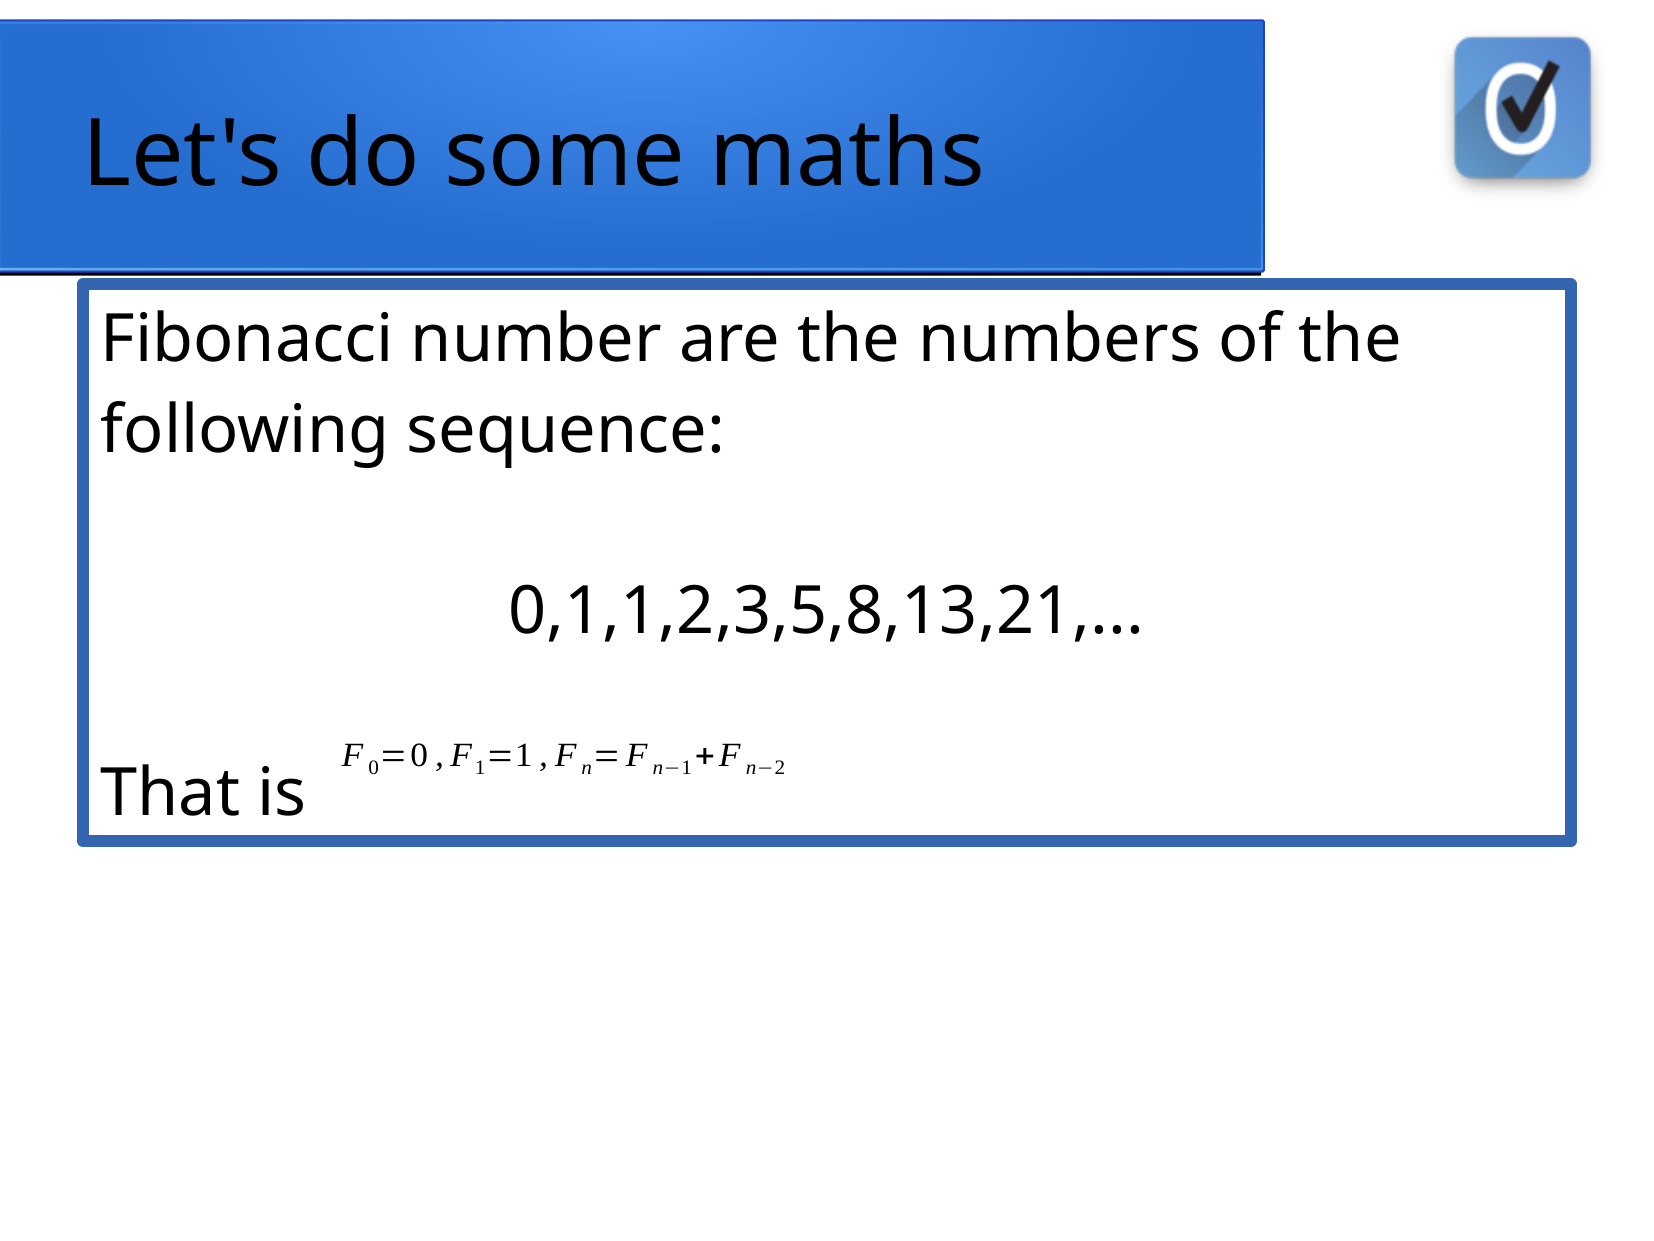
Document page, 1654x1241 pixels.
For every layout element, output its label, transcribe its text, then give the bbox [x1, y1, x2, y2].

picture [1440, 29, 1606, 201]
chart [330, 736, 796, 781]
subtitle Fibonacci number are the numbers of the following sequence: 0,1,1,2,3,5,8,13,21,... That is [82, 315, 1571, 811]
title Let's do some maths [82, 47, 1235, 252]
